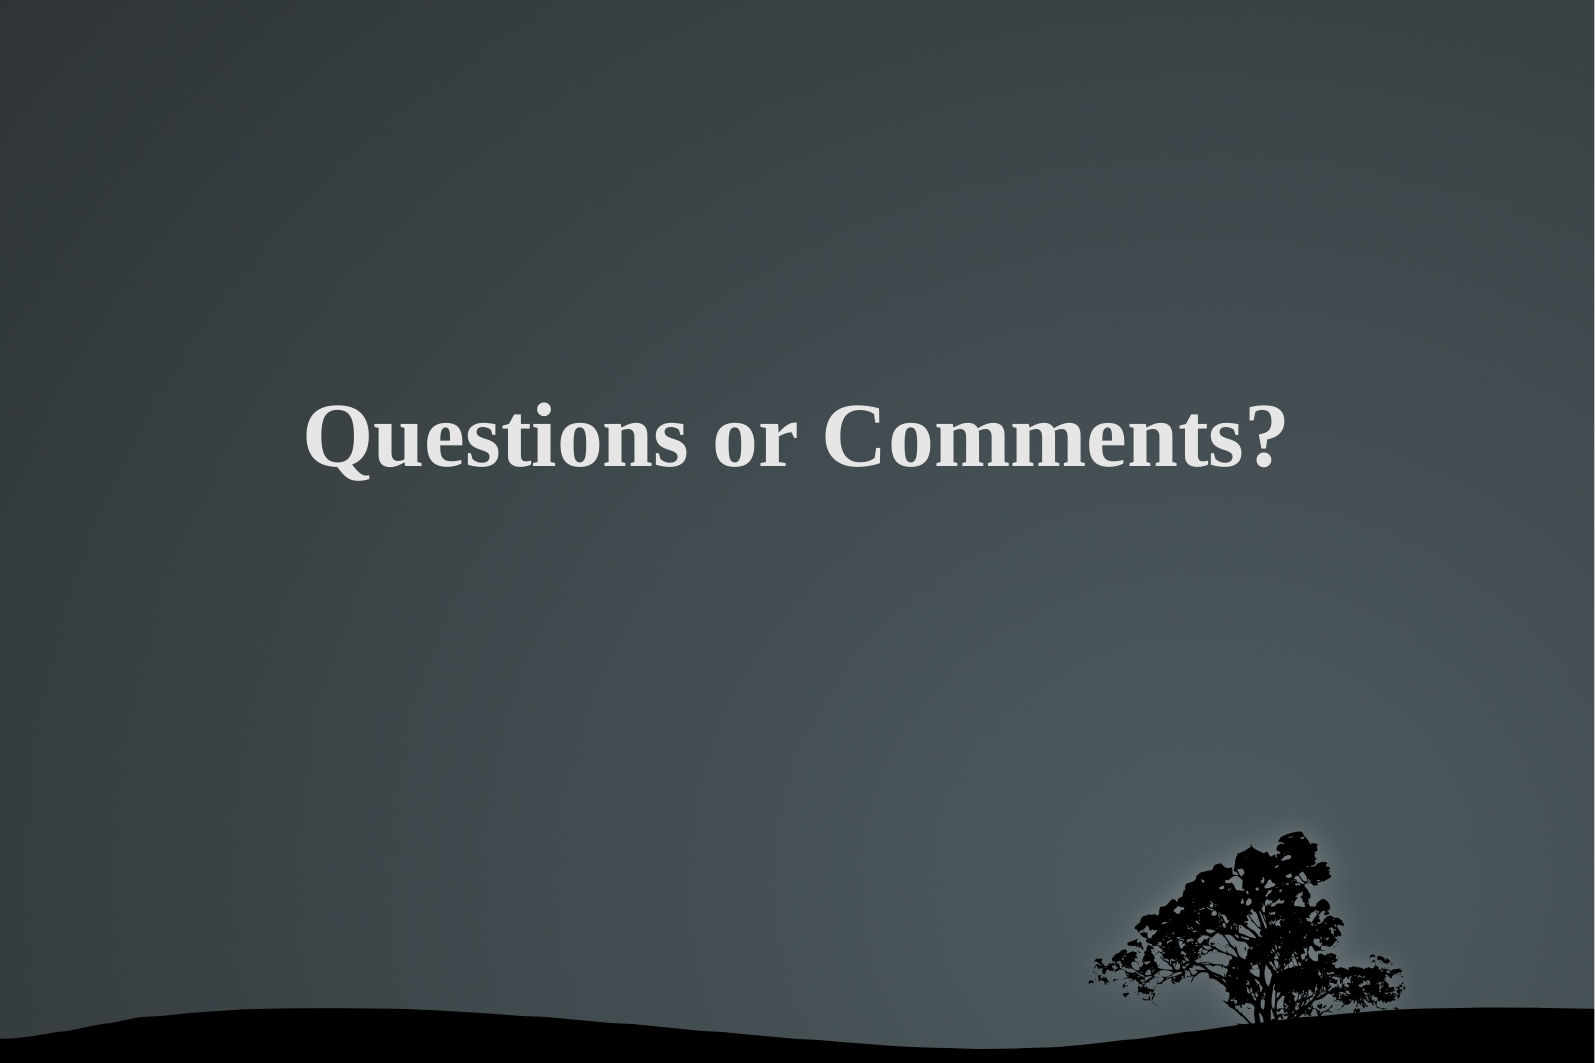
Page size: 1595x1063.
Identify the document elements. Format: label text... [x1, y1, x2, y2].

title Questions or Comments? [79, 0, 1515, 551]
picture [0, 0, 1595, 1063]
